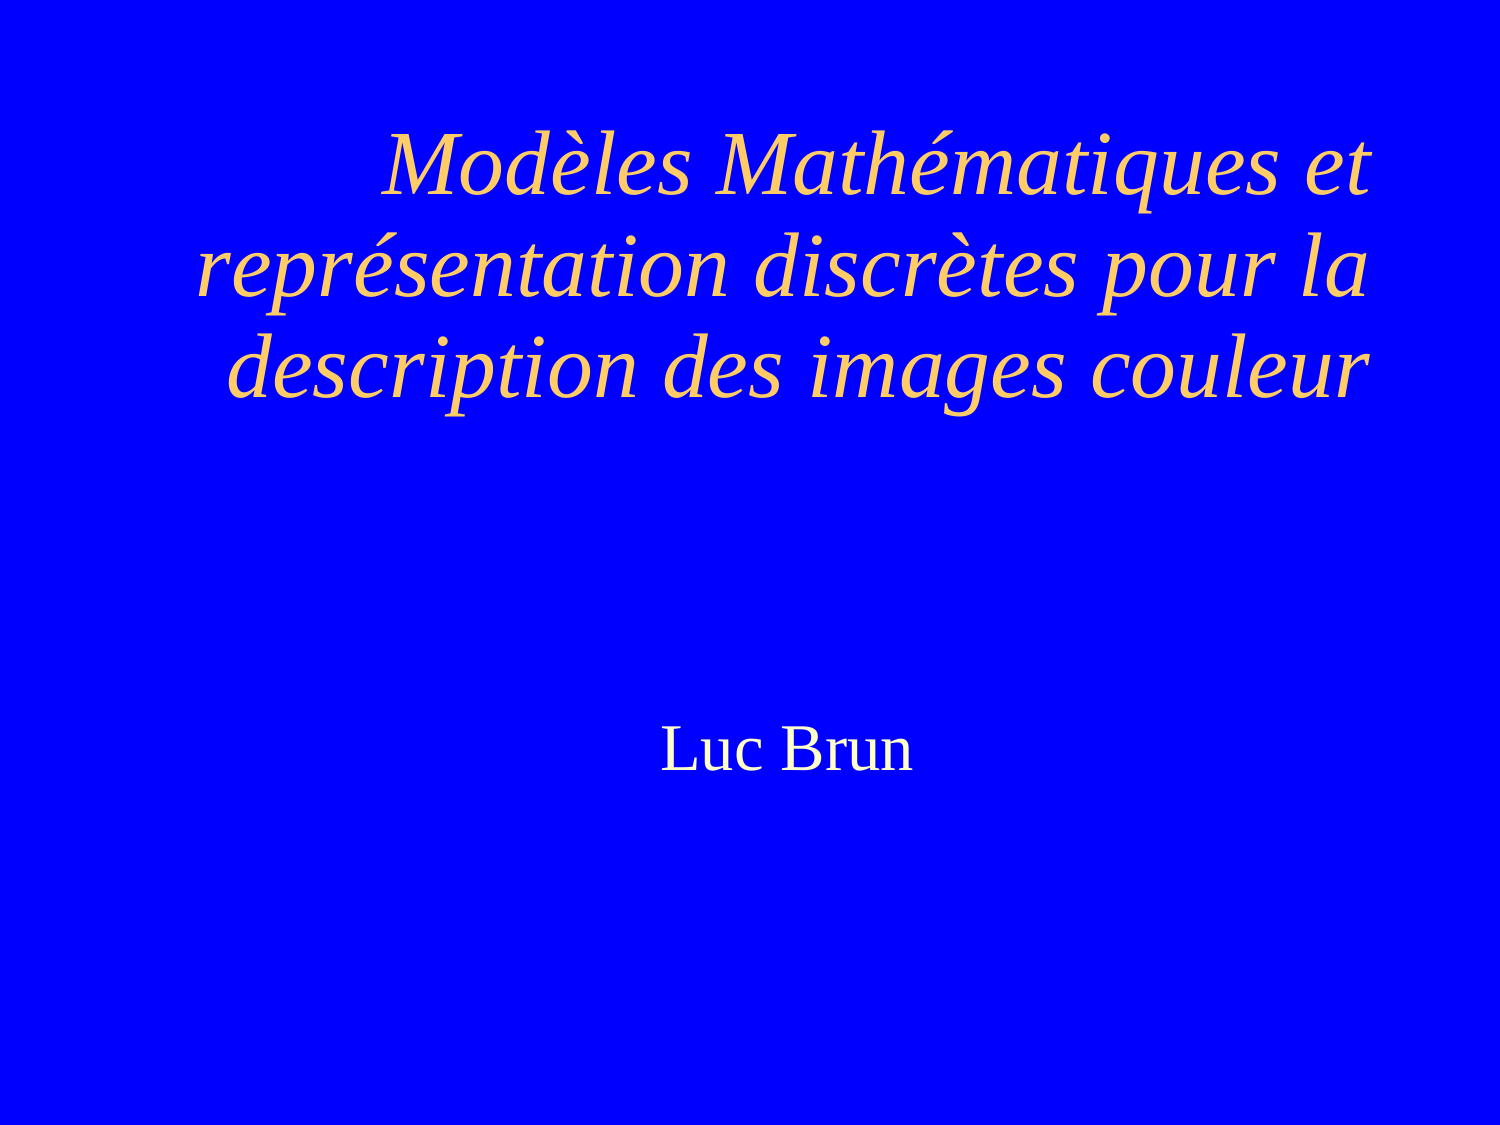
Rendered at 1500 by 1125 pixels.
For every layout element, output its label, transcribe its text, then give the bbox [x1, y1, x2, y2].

subtitle Luc Brun [225, 612, 1276, 901]
title Modèles Mathématiques et représentation discrètes pour la description des images couleur [112, 105, 1388, 425]
